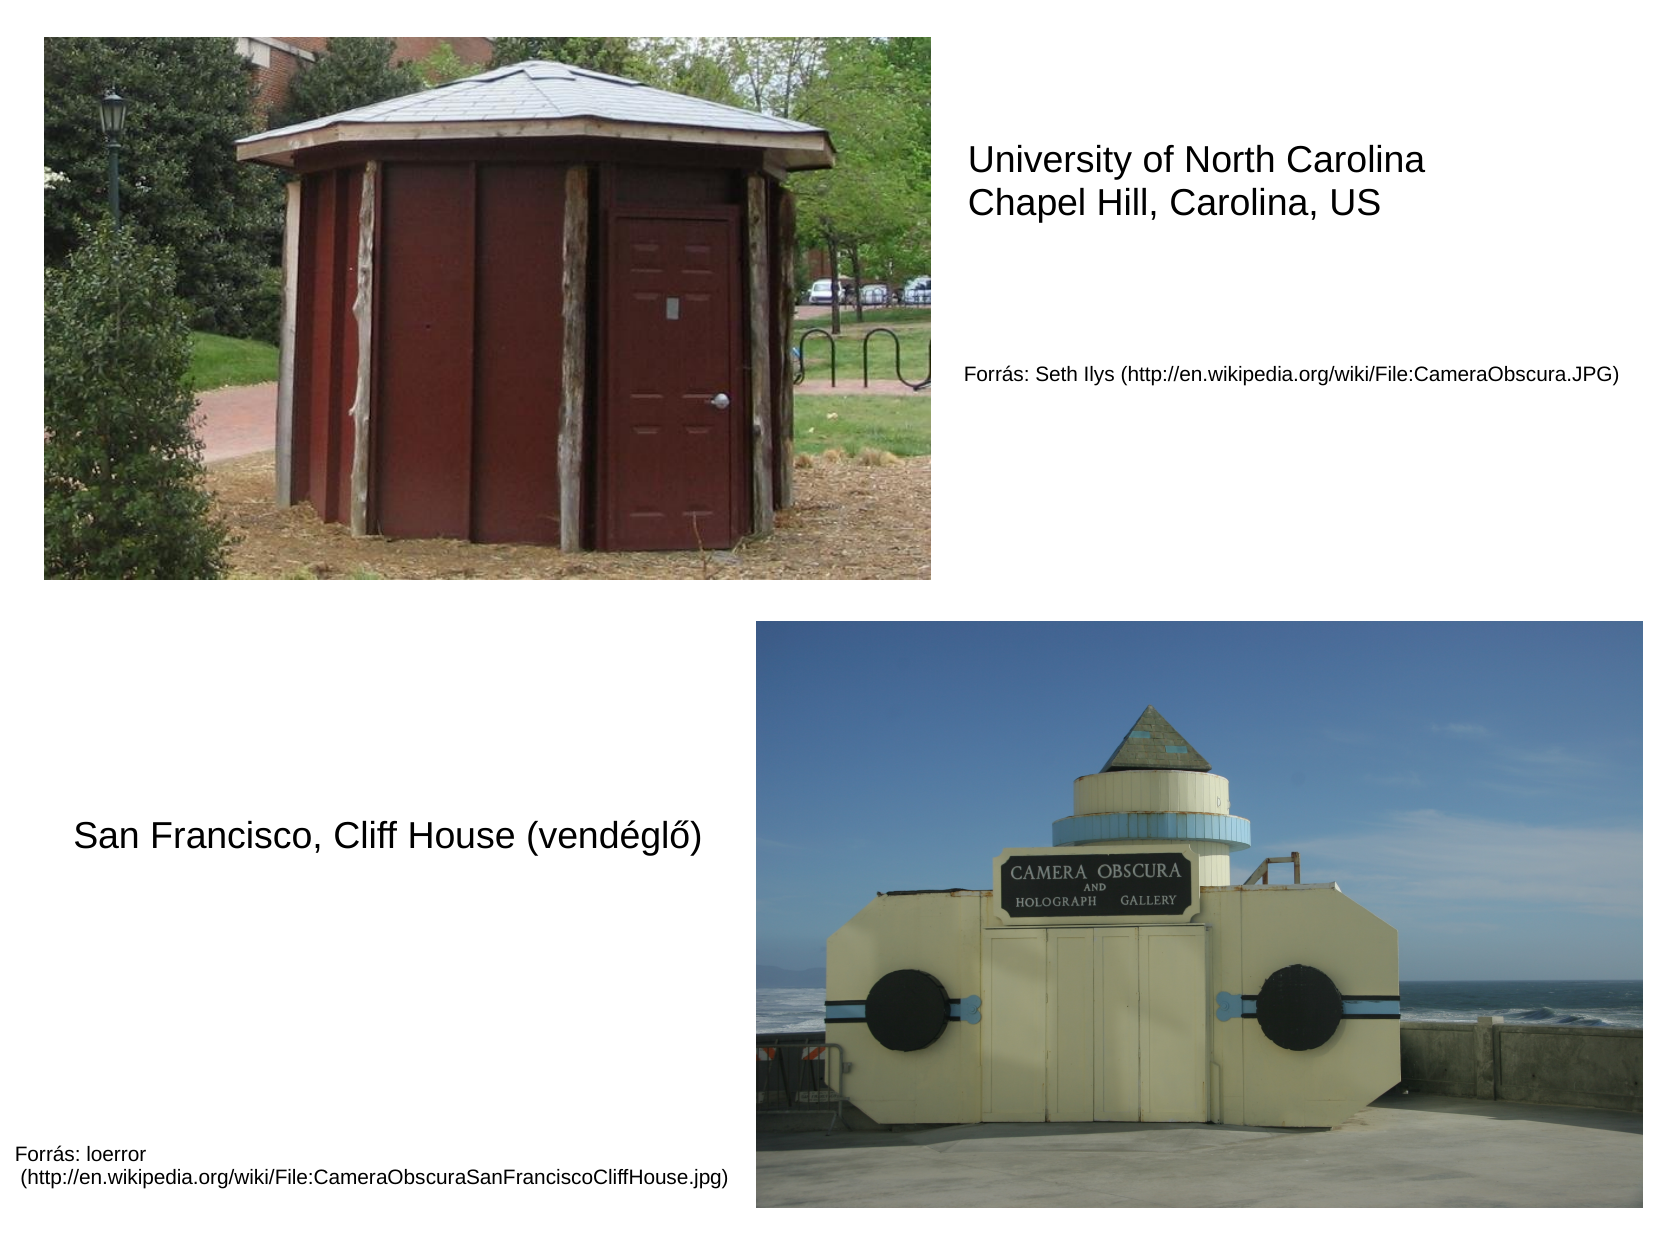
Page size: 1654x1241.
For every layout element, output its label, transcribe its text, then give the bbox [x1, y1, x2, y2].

text_box San Francisco, Cliff House (vendéglő) [58, 807, 718, 865]
picture [756, 621, 1643, 1208]
text_box Forrás: Seth Ilys (http://en.wikipedia.org/wiki/File:CameraObscura.JPG) [948, 355, 1635, 394]
text_box Forrás: loerror (http://en.wikipedia.org/wiki/File:CameraObscuraSanFranciscoCliffHouse.jpg) [0, 1134, 745, 1196]
text_box University of North Carolina Chapel Hill, Carolina, US [953, 131, 1512, 236]
picture [44, 37, 931, 580]
